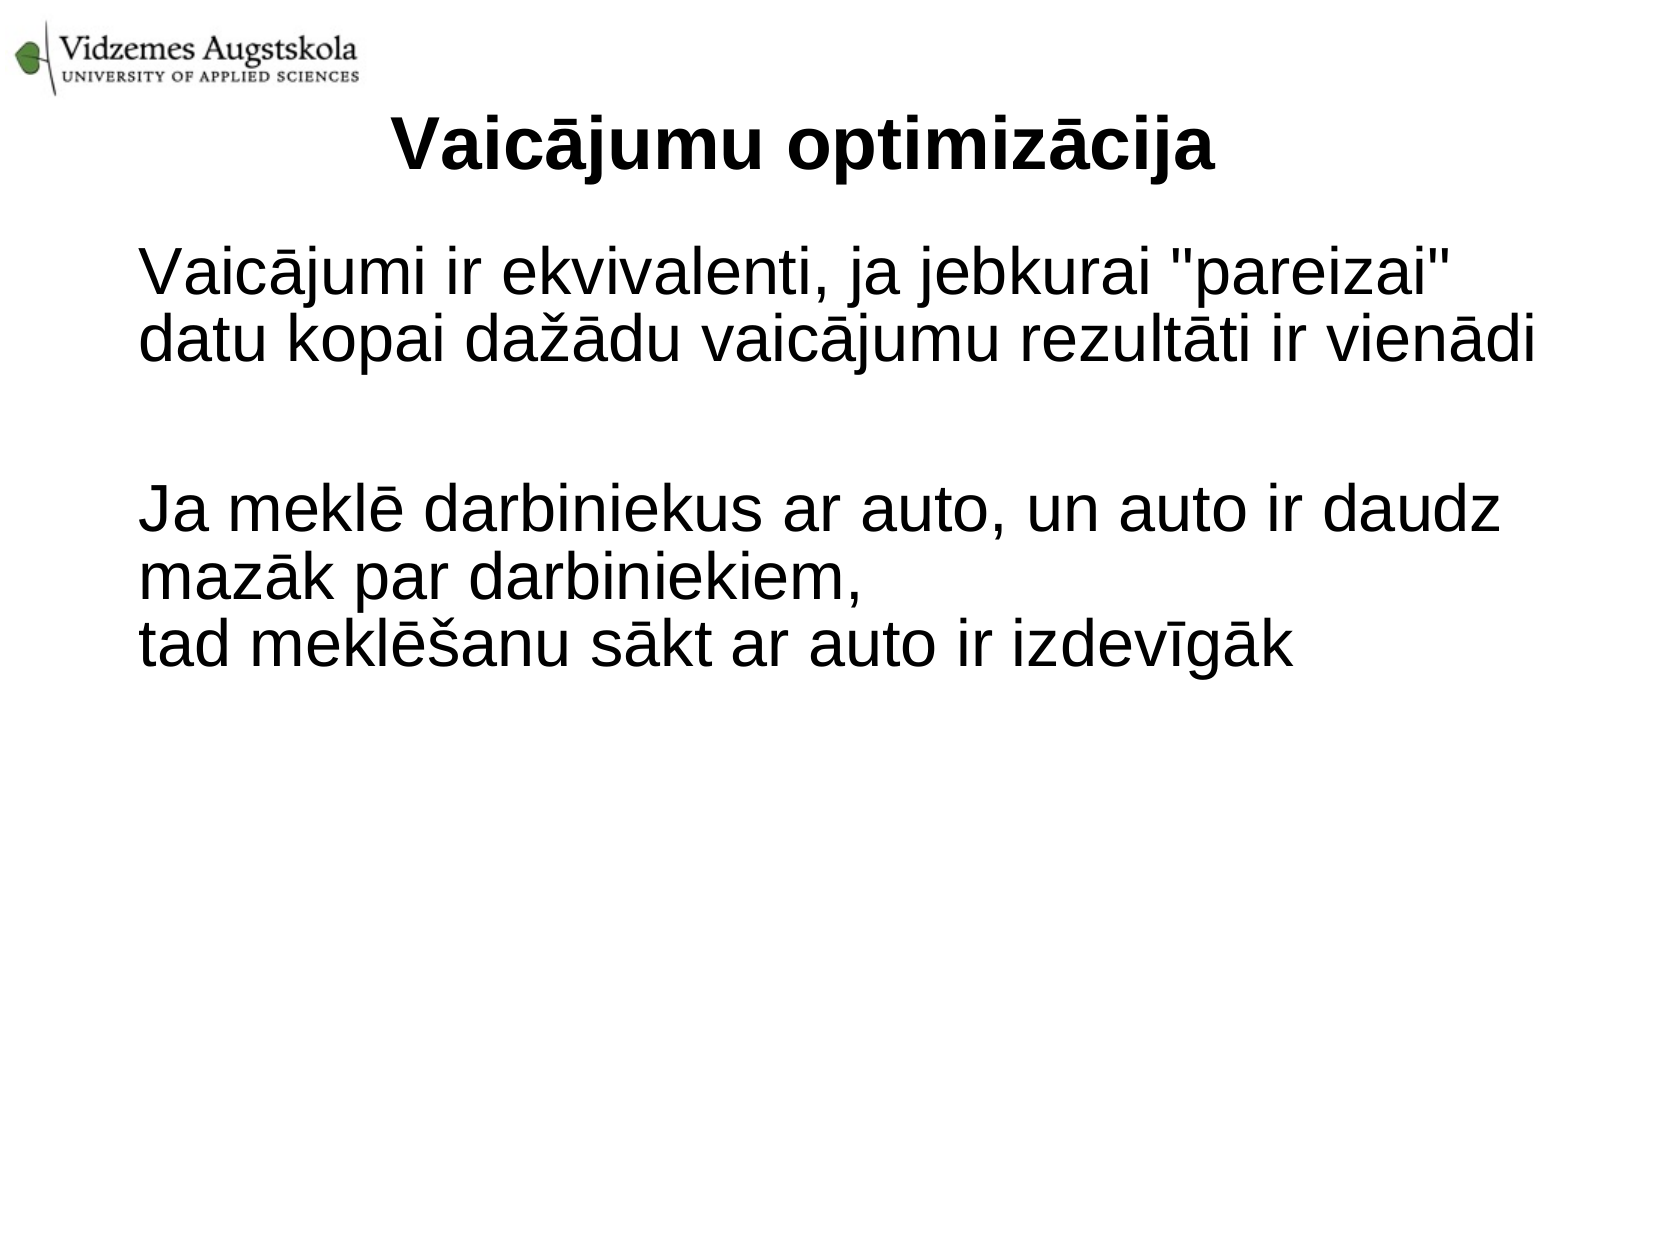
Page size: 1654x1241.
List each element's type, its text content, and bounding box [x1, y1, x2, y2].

list Vaicājumi ir ekvivalenti, ja jebkurai "pareizai" datu kopai dažādu vaicājumu rezultāti ir vienādi Ja meklē darbiniekus ar auto, un auto ir daudz mazāk par darbiniekiem, tad meklēšanu sākt ar auto ir izdevīgāk [82, 236, 1569, 1107]
title Vaicājumu optimizācija [94, 103, 1512, 188]
picture [5, 2, 368, 113]
